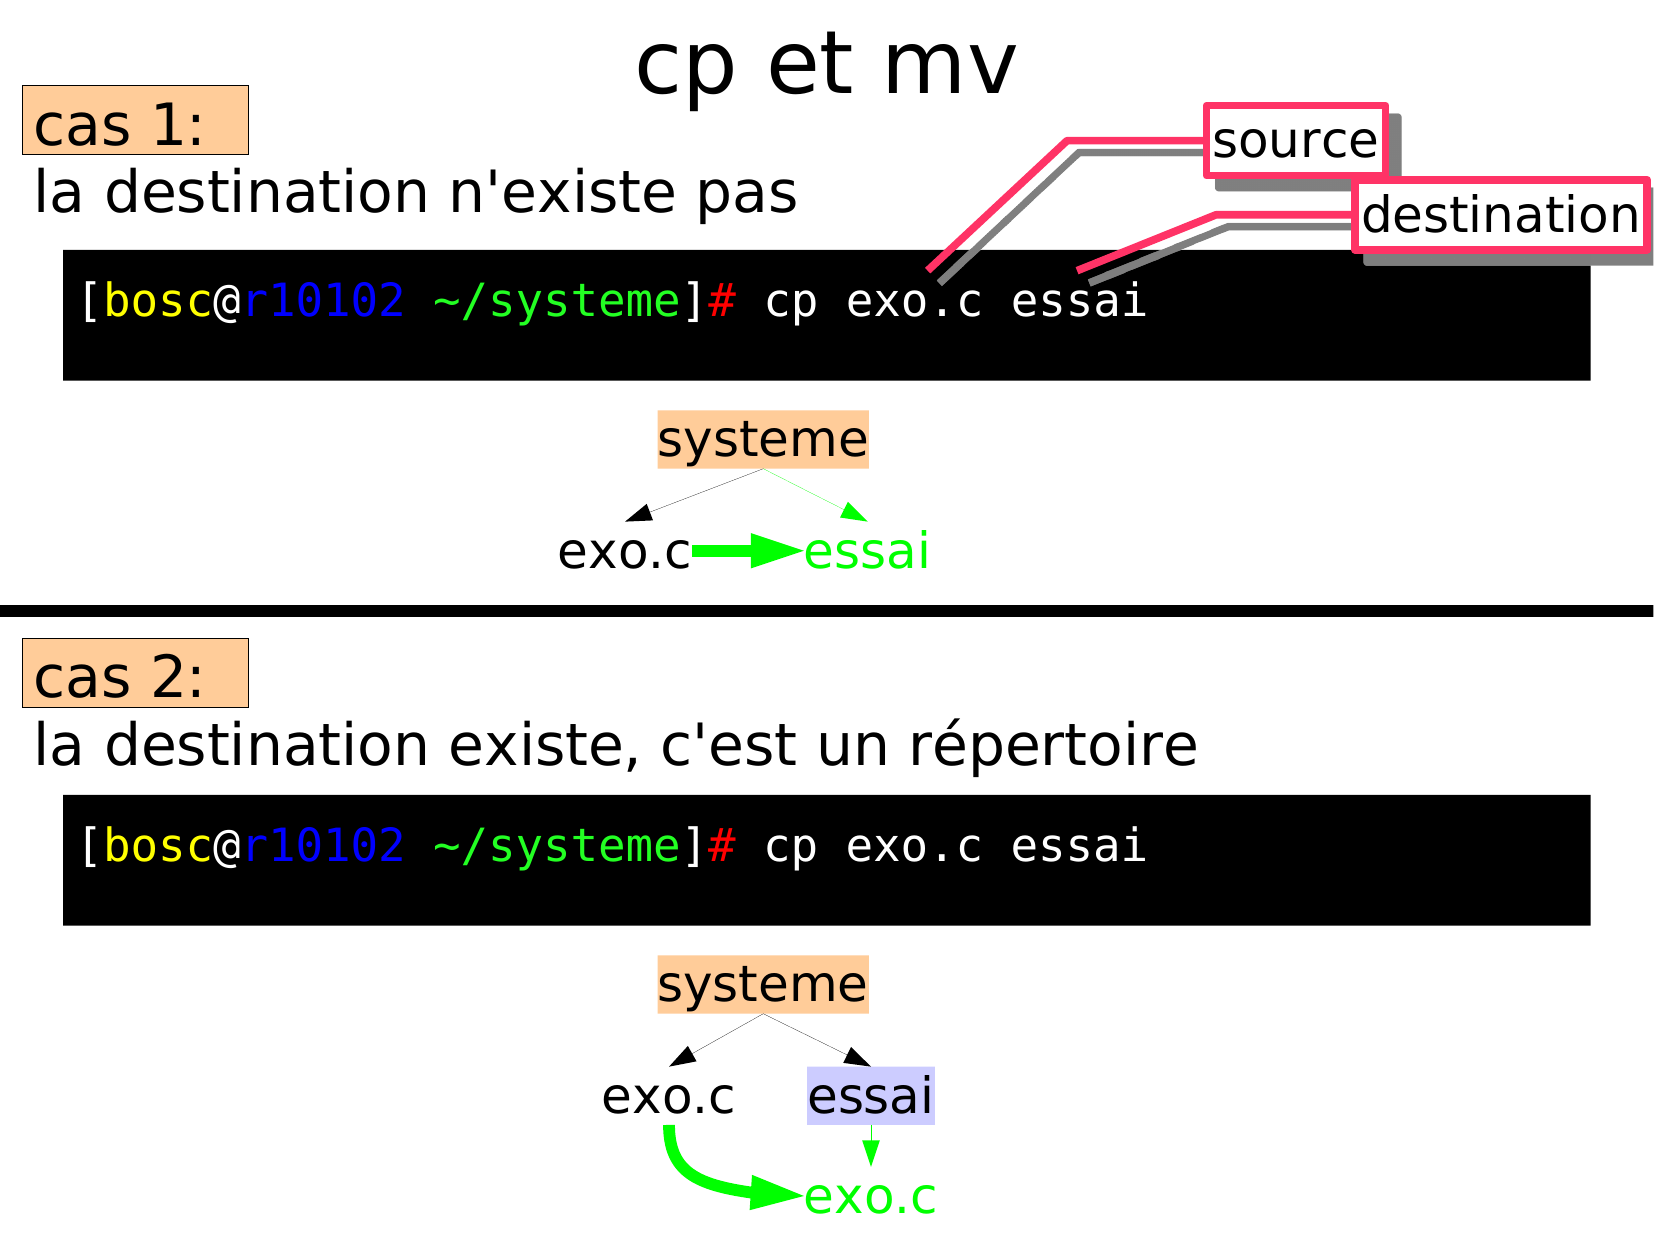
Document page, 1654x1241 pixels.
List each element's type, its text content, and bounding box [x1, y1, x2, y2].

text_box [22, 123, 33, 155]
text_box exo.c [557, 521, 693, 580]
text_box exo.c [803, 1166, 939, 1226]
text_box destination [1355, 179, 1648, 250]
text_box systeme [657, 955, 869, 1014]
text_box cas 2: la destination existe, c'est un répertoire [33, 643, 1201, 780]
text_box [bosc@r10102 ~/systeme]# cp exo.c essai [63, 249, 1591, 381]
text_box exo.c [601, 1066, 737, 1125]
text_box essai [803, 521, 932, 580]
text_box source [1206, 105, 1386, 176]
text_box [22, 638, 249, 708]
text_box essai [807, 1066, 935, 1125]
text_box cas 1: la destination n'existe pas [33, 91, 800, 227]
text_box [bosc@r10102 ~/systeme]# cp exo.c essai [63, 794, 1591, 926]
title cp et mv [0, 0, 1654, 123]
text_box systeme [657, 410, 869, 469]
